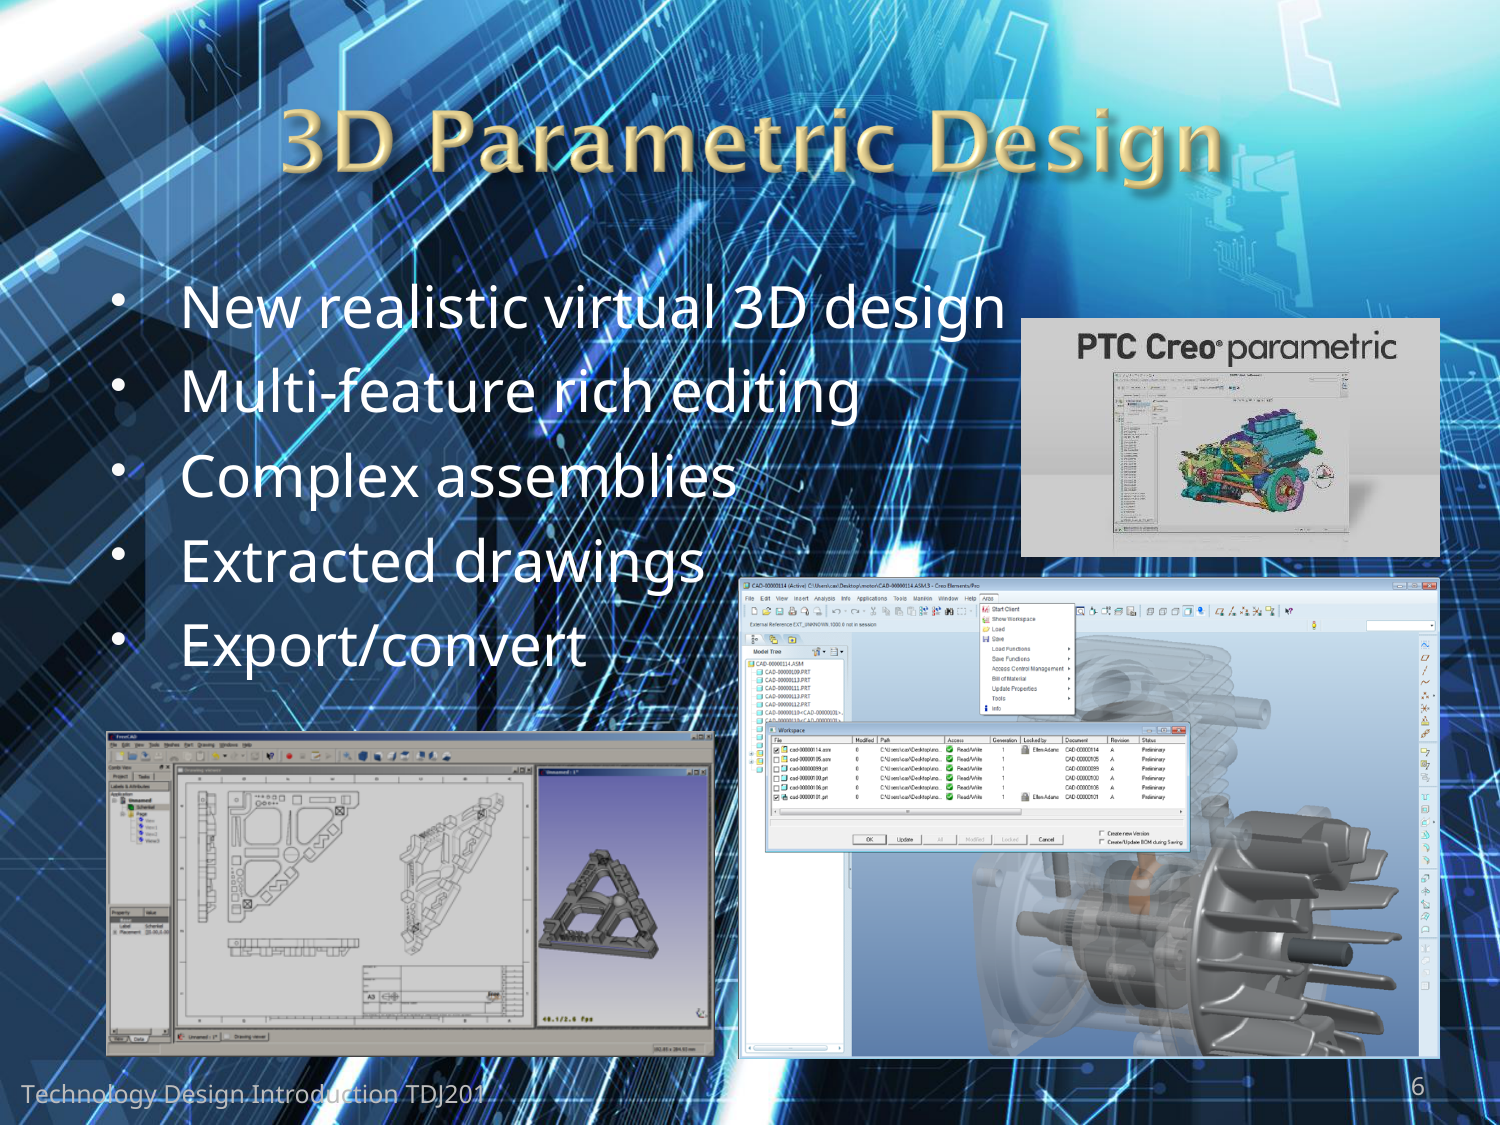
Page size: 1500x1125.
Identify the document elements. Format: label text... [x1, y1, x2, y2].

text_box [75, 45, 1426, 262]
text_box <number> [1299, 1052, 1426, 1113]
text_box Technology Design Introduction TDJ201 [0, 1056, 510, 1117]
picture [0, 0, 1500, 1125]
list New realistic virtual 3D design Multi-feature rich editing Complex assemblies Extracted drawings Export/convert [75, 262, 1426, 1035]
